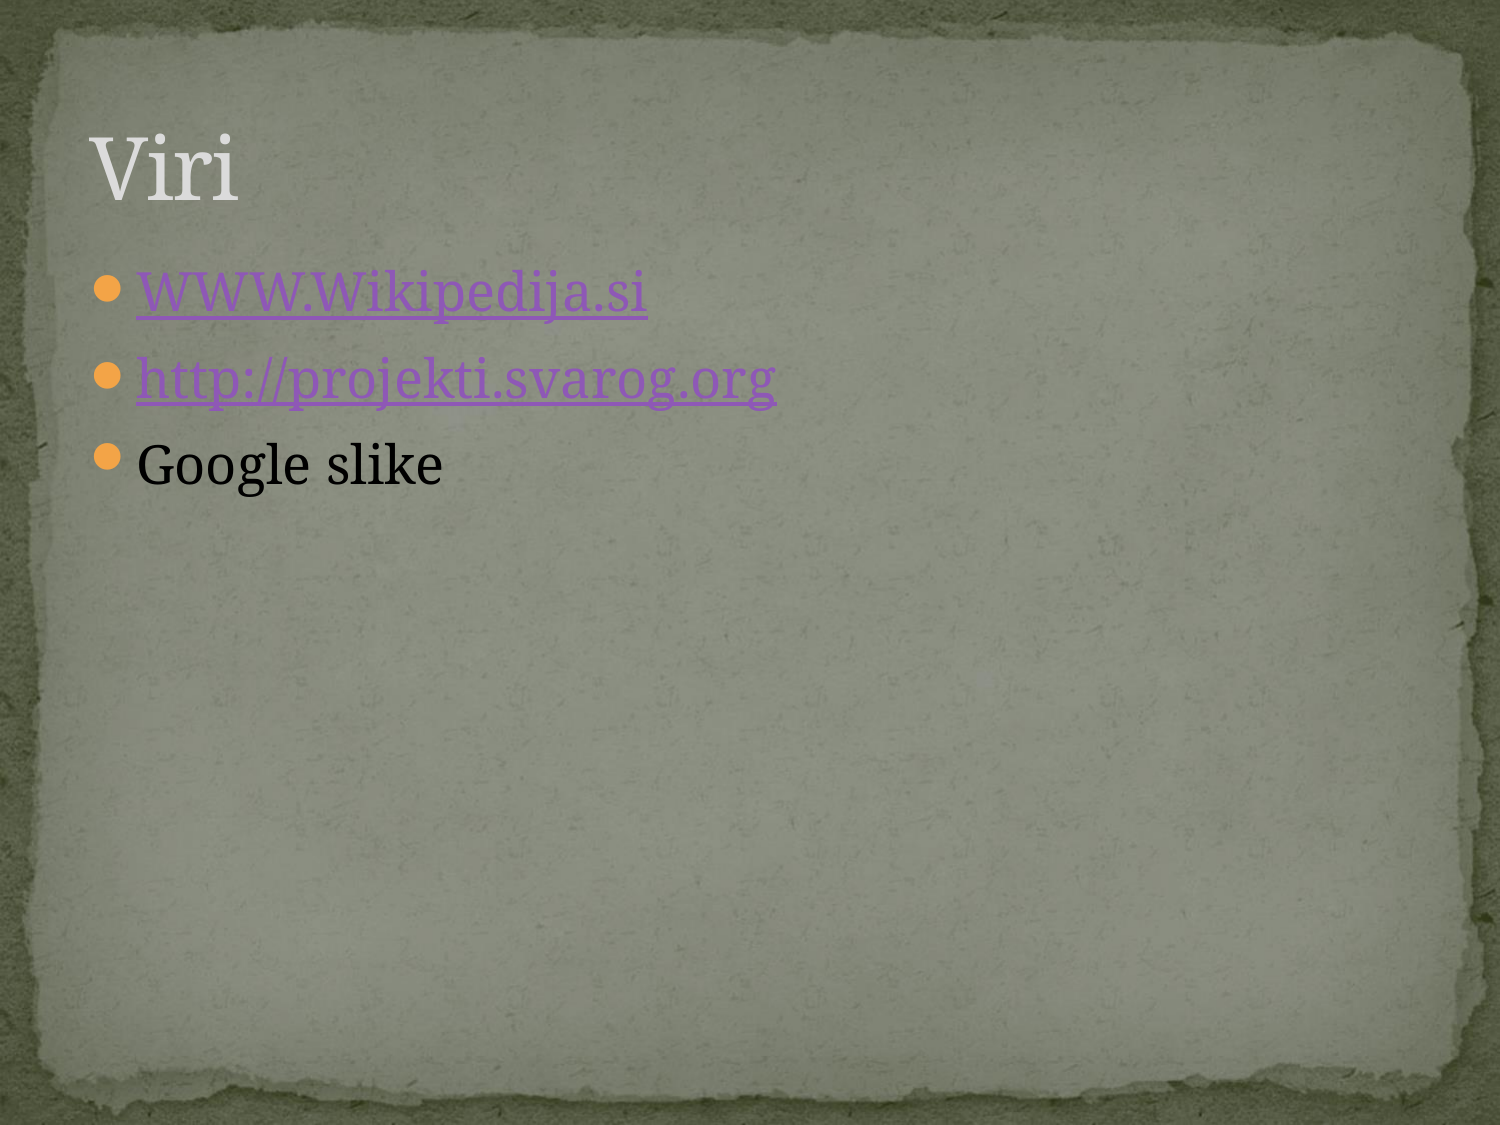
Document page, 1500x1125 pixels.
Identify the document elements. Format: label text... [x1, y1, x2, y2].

title Viri [75, 24, 1425, 225]
list WWW.Wikipedija.si http://projekti.svarog.org Google slike [75, 249, 1425, 1000]
picture [0, 0, 1500, 1125]
